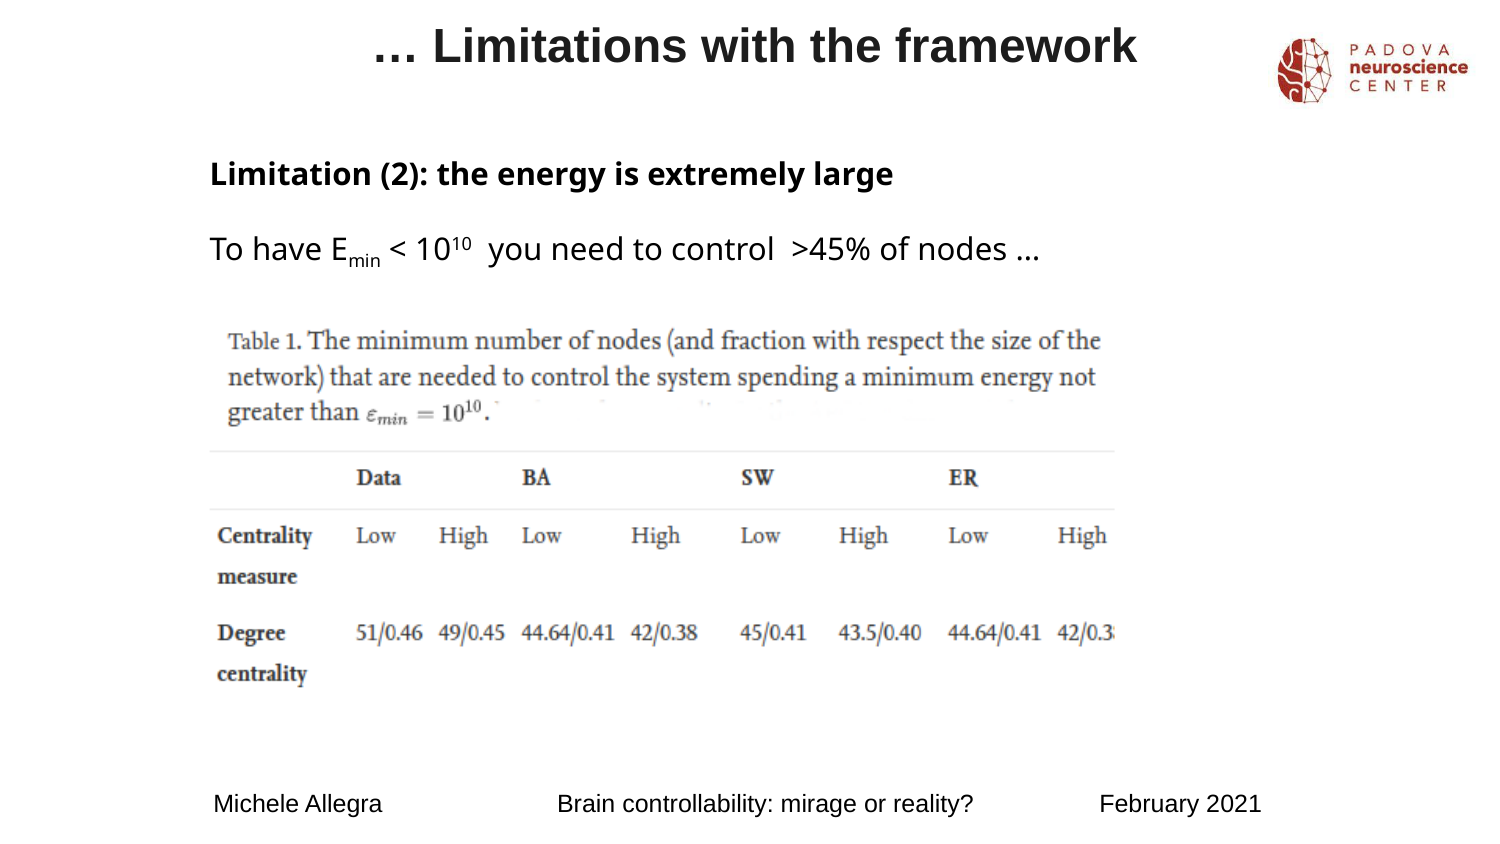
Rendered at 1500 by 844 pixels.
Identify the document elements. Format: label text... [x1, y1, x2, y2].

picture [218, 321, 1157, 433]
text_box … Limitations with the framework [74, 0, 1436, 95]
text_box Limitation (2): the energy is extremely large To have Emin < 1010 you need to control >45% of nodes … [119, 95, 1251, 774]
text_box Michele Allegra Brain controllability: mirage or reality? February 2021 [64, 776, 1415, 828]
picture [171, 443, 1229, 700]
picture [1268, 10, 1476, 123]
